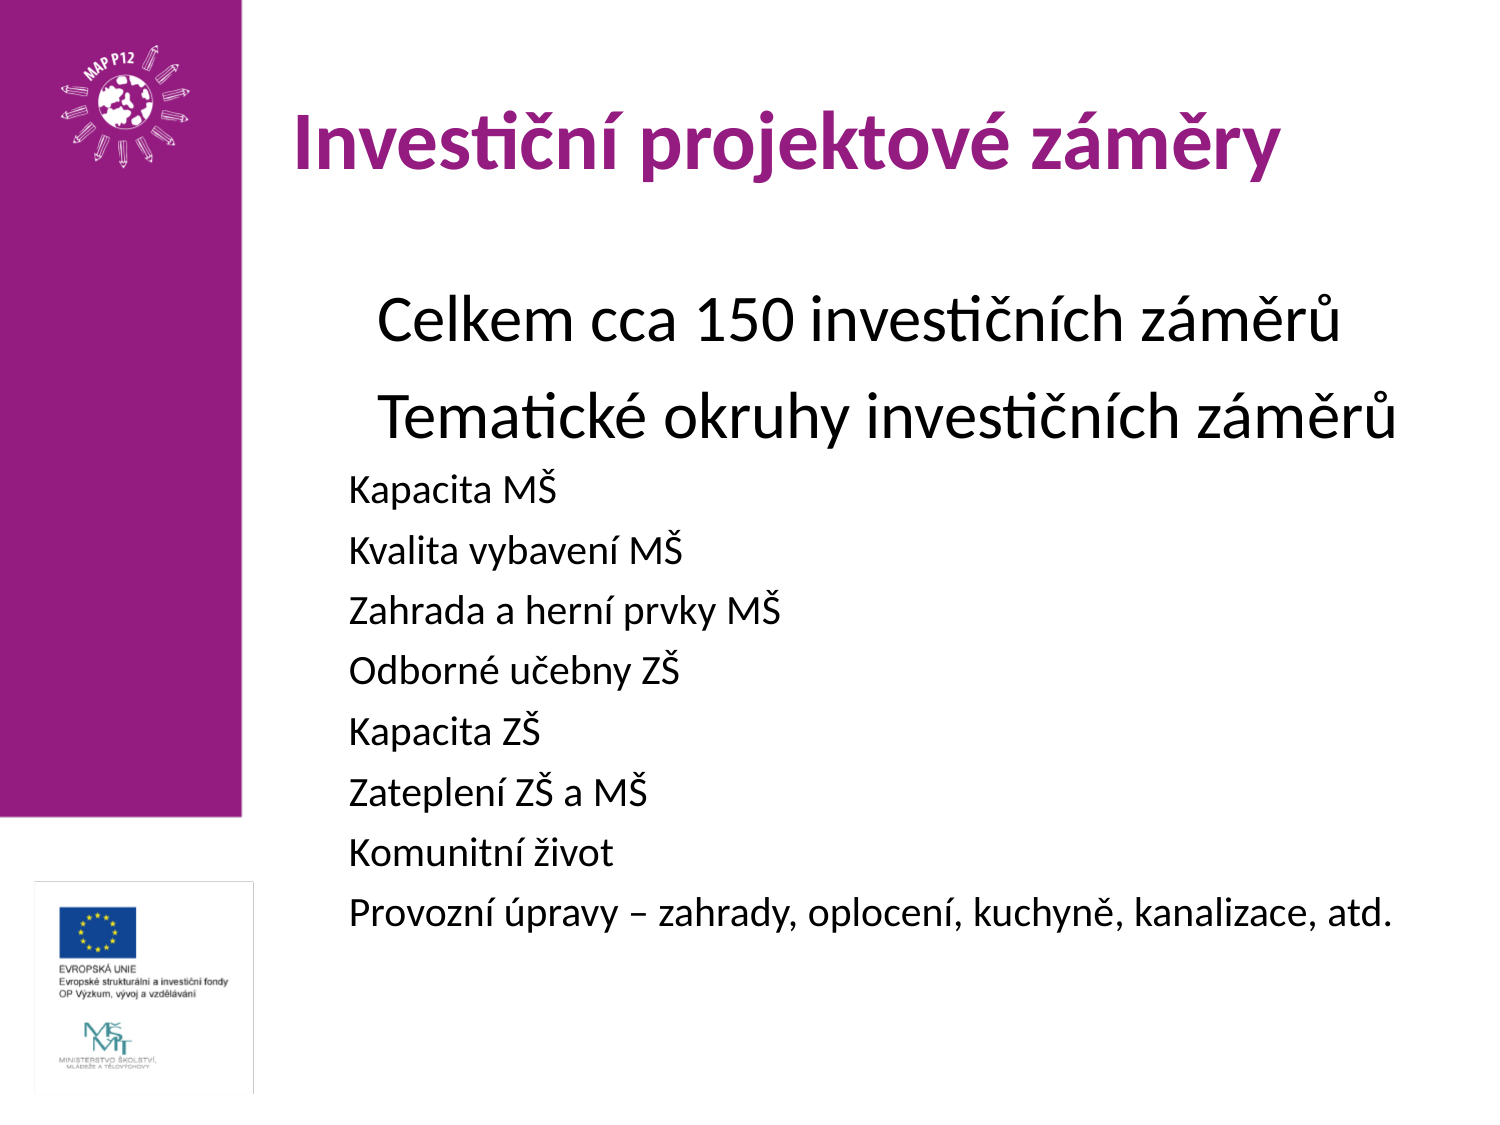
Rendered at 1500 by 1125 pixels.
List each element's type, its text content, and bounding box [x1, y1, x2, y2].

list Celkem cca 150 investičních záměrů Tematické okruhy investičních záměrů Kapacita MŠ Kvalita vybavení MŠ Zahrada a herní prvky MŠ Odborné učebny ZŠ Kapacita ZŠ Zateplení ZŠ a MŠ Komunitní život Provozní úpravy – zahrady, oplocení, kuchyně, kanalizace, atd. [277, 267, 1459, 1035]
title Investiční projektové záměry [277, 42, 1453, 231]
